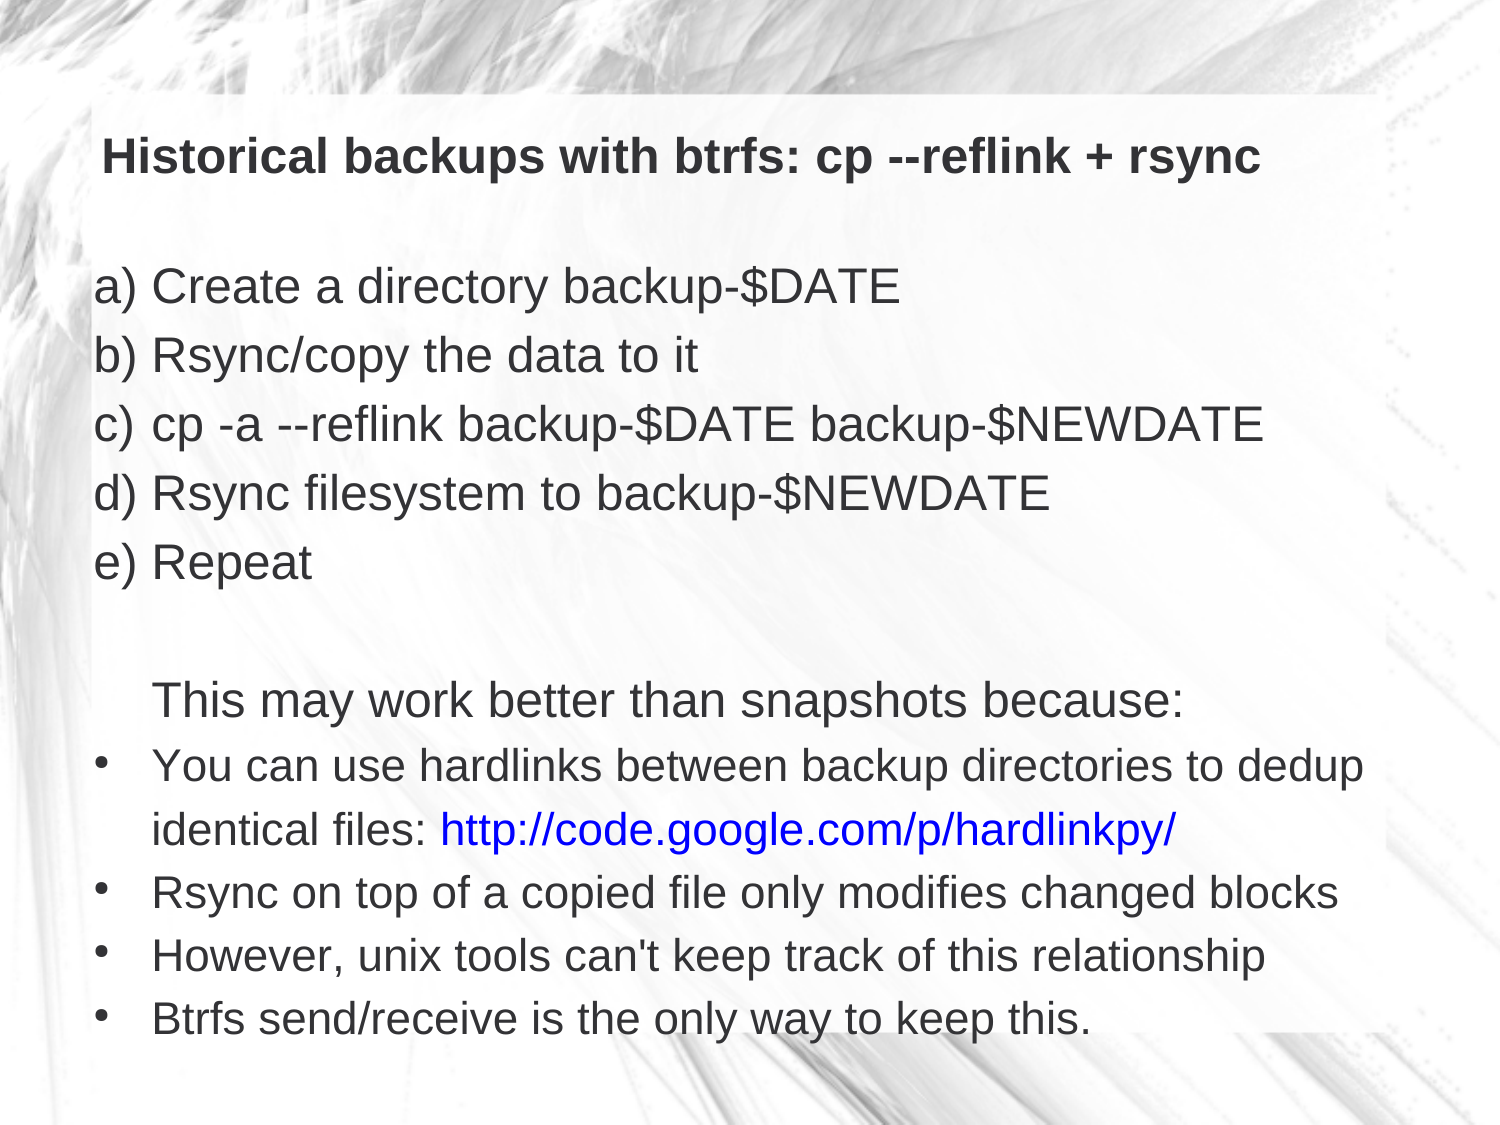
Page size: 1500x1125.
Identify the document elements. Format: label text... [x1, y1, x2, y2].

list Create a directory backup-$DATE Rsync/copy the data to it cp -a --reflink backup-$DATE backup-$NEWDATE Rsync filesystem to backup-$NEWDATE Repeat This may work better than snapshots because: You can use hardlinks between backup directories to dedup identical files: http://code.google.com/p/hardlinkpy/ Rsync on top of a copied file only modifies changed blocks However, unix tools can't keep track of this relationship Btrfs send/receive is the only way to keep this. [61, 229, 1412, 1066]
picture [0, 0, 1500, 1125]
title Historical backups with btrfs: cp --reflink + rsync [61, 108, 1412, 205]
